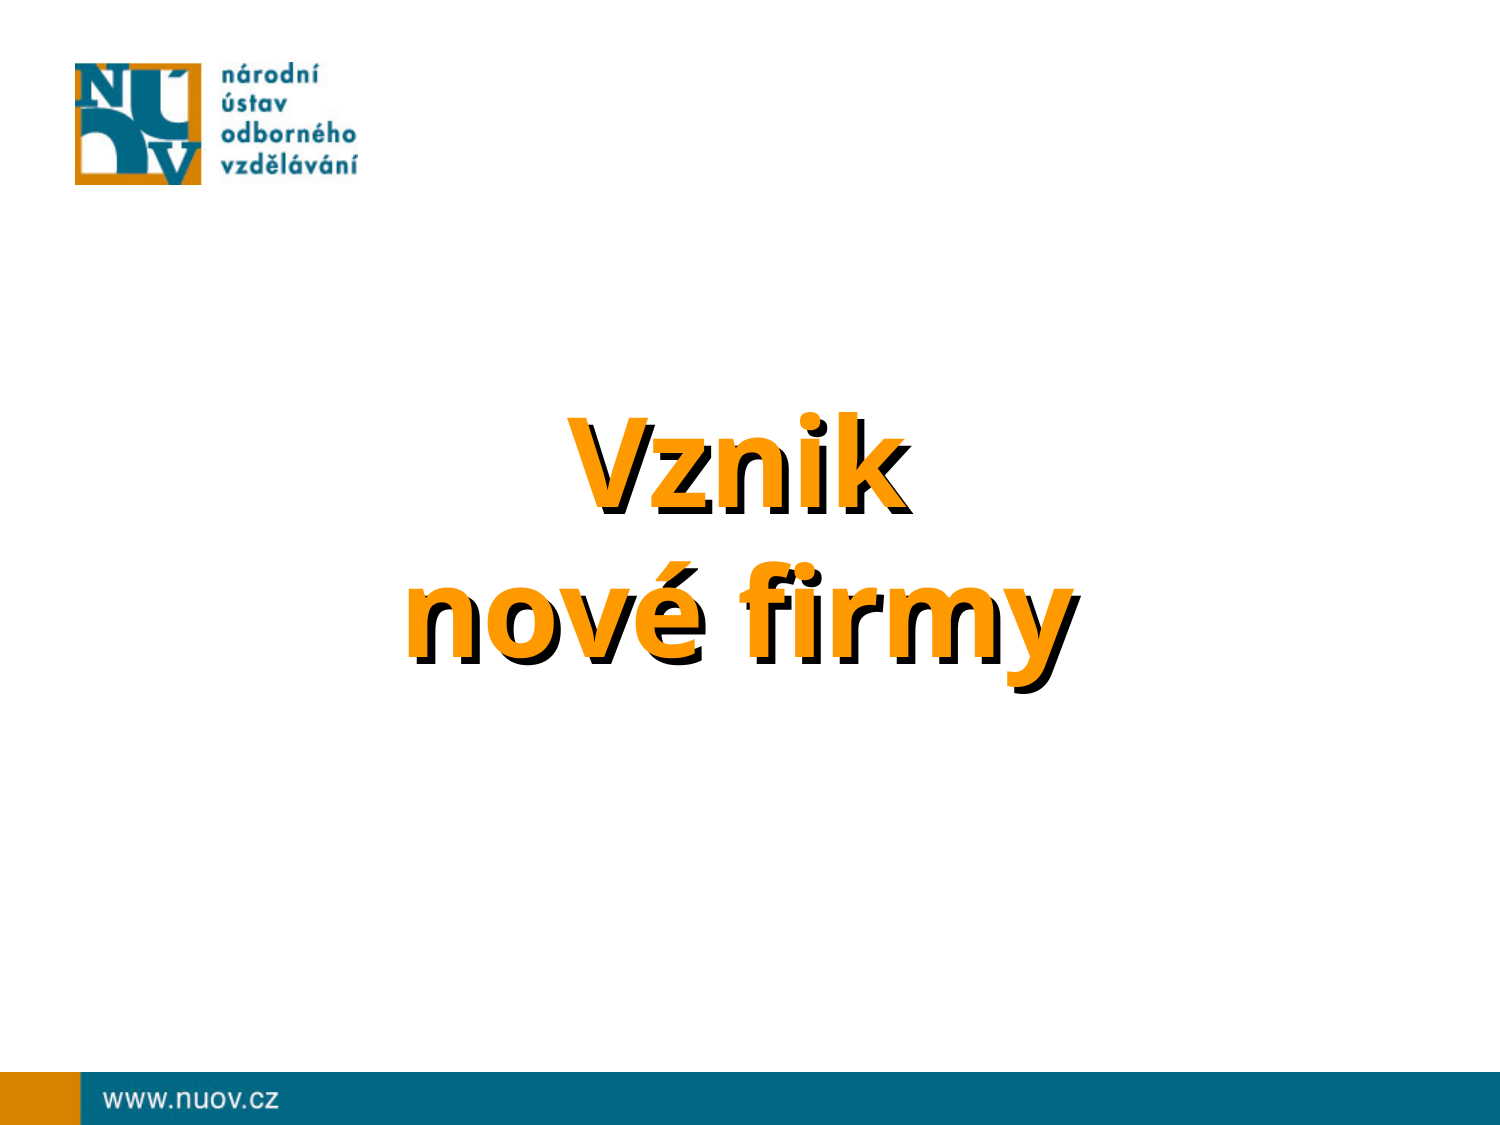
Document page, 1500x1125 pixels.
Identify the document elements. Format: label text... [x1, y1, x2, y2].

text_box [75, 62, 358, 185]
text_box Vznik nové firmy [0, 374, 1475, 691]
text_box [0, 1072, 1500, 1125]
